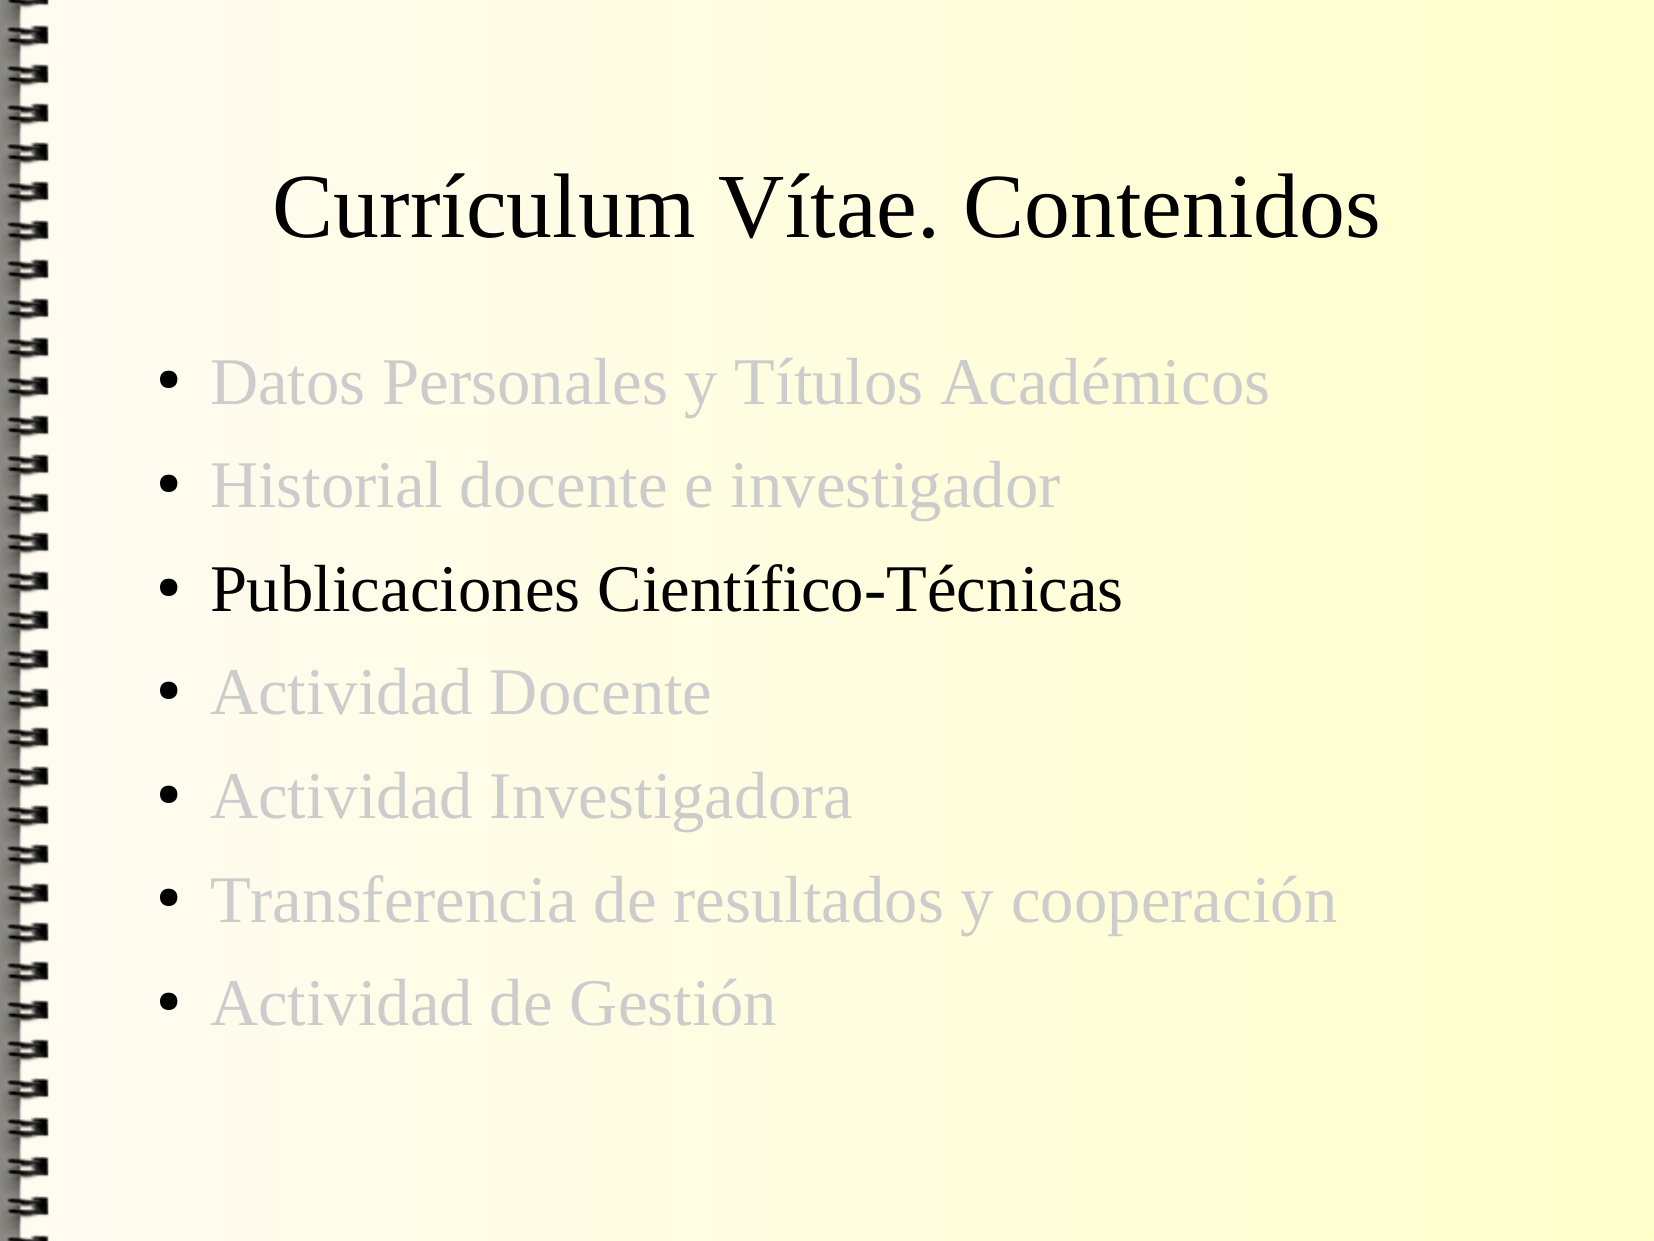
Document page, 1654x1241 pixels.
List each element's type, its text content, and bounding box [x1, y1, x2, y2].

picture [0, 0, 1654, 1241]
list Datos Personales y Títulos Académicos Historial docente e investigador Publicaciones Científico-Técnicas Actividad Docente Actividad Investigadora Transferencia de resultados y cooperación Actividad de Gestión [121, 344, 1534, 1127]
title Currículum Vítae. Contenidos [121, 102, 1534, 311]
